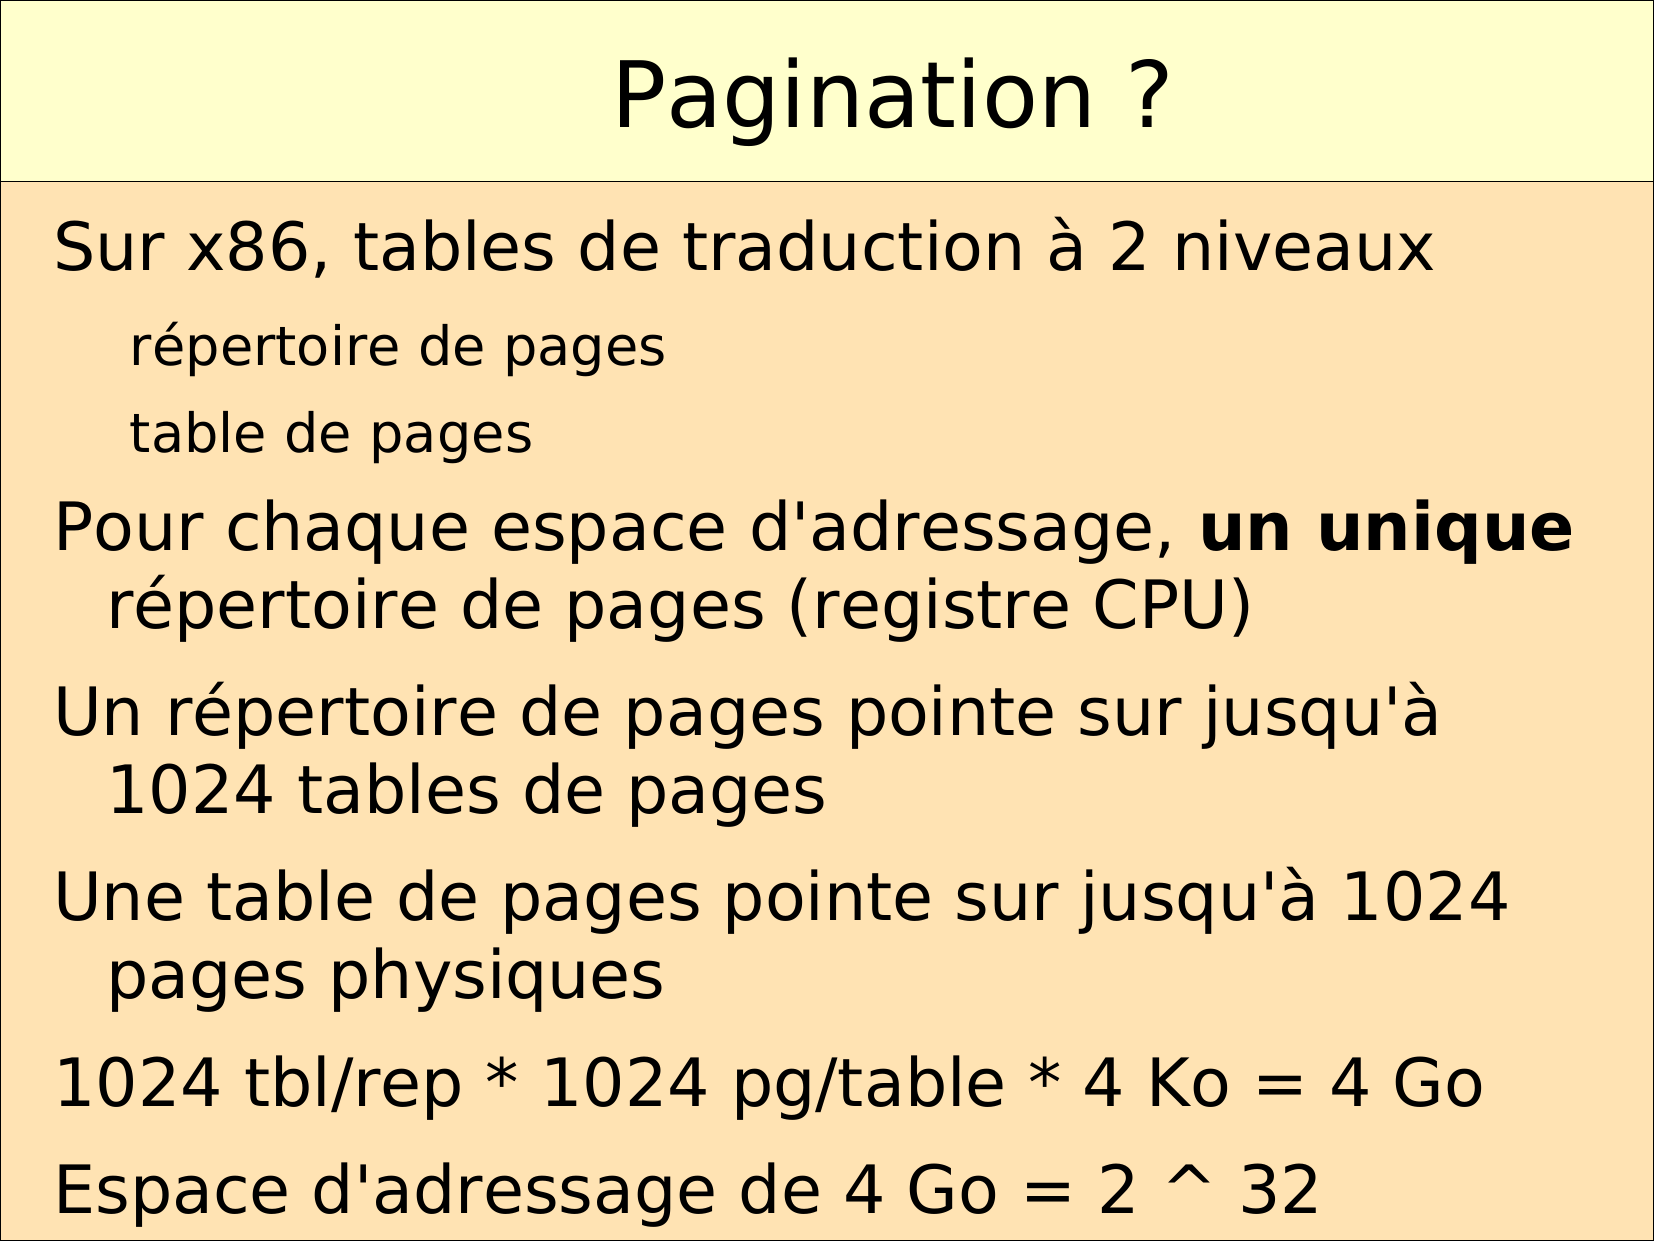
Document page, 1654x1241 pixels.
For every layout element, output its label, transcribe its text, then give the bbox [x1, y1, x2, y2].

title Pagination ? [251, 35, 1536, 156]
list Sur x86, tables de traduction à 2 niveaux répertoire de pages table de pages Pour chaque espace d'adressage, un unique répertoire de pages (registre CPU) Un répertoire de pages pointe sur jusqu'à 1024 tables de pages Une table de pages pointe sur jusqu'à 1024 pages physiques 1024 tbl/rep * 1024 pg/table * 4 Ko = 4 Go Espace d'adressage de 4 Go = 2 ^ 32 [35, 208, 1585, 1230]
